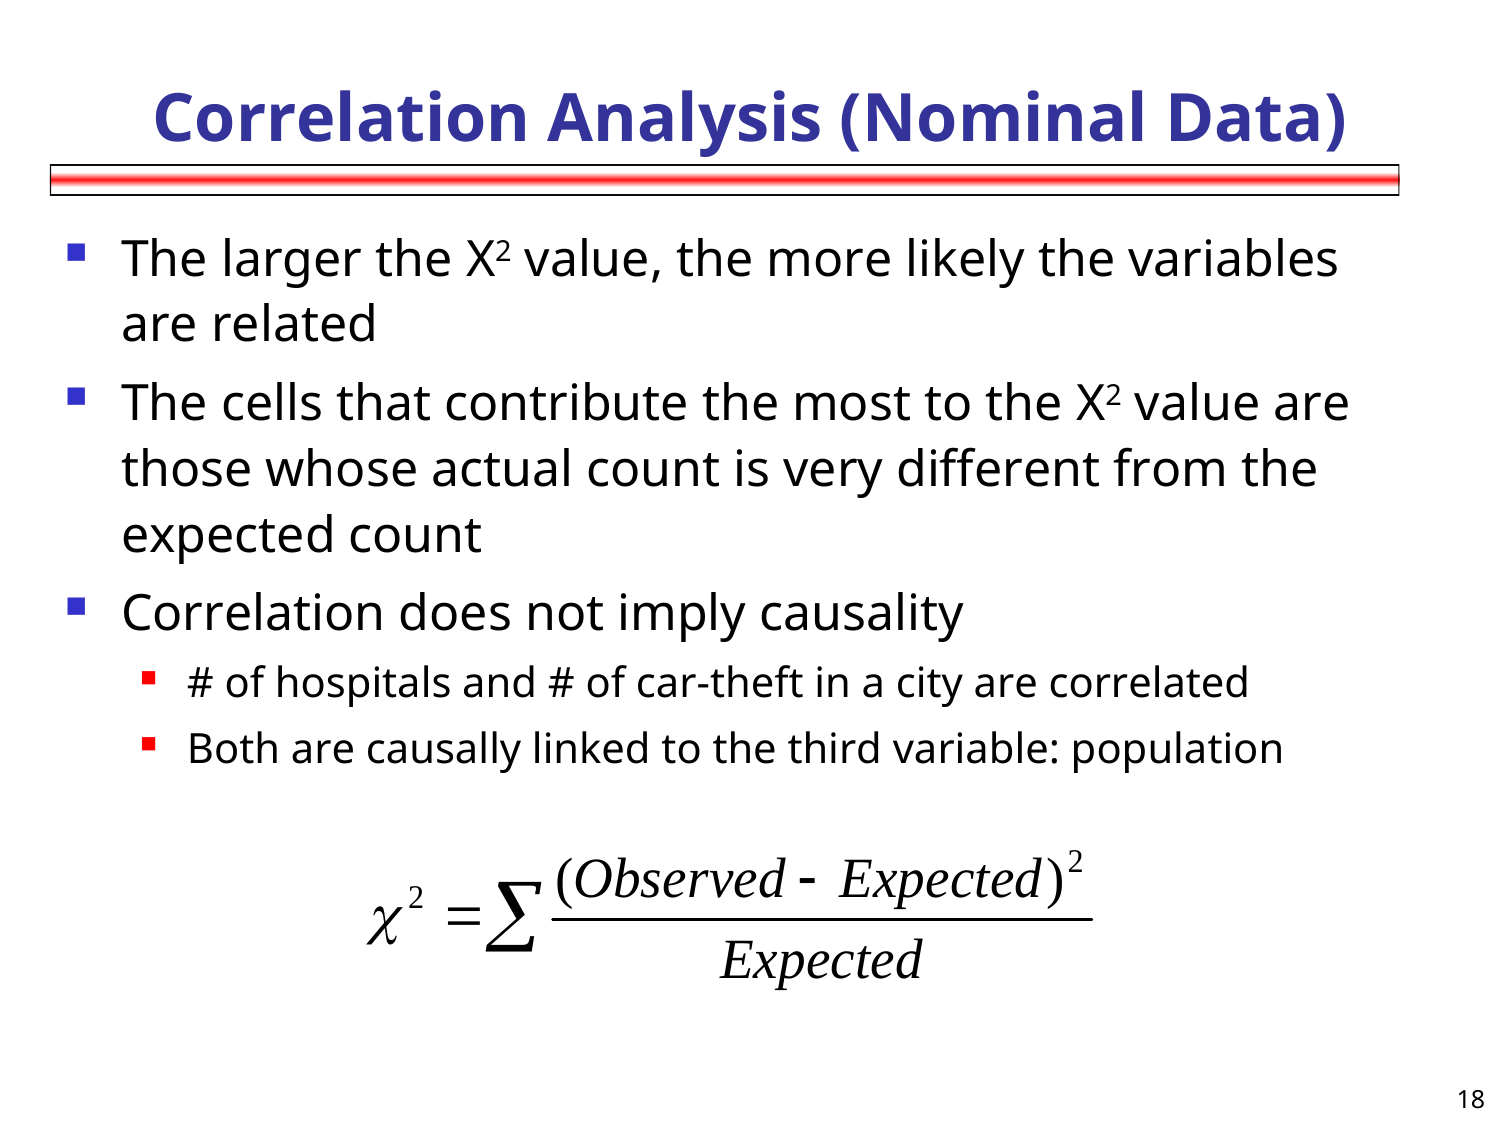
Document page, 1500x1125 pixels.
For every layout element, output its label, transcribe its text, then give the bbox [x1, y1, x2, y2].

text_box <number> [1187, 1062, 1500, 1125]
text_box [358, 834, 1104, 1001]
list The larger the Χ2 value, the more likely the variables are related The cells that contribute the most to the Χ2 value are those whose actual count is very different from the expected count Correlation does not imply causality # of hospitals and # of car-theft in a city are correlated Both are causally linked to the third variable: population [49, 212, 1425, 1063]
title Correlation Analysis (Nominal Data) [0, 62, 1500, 163]
